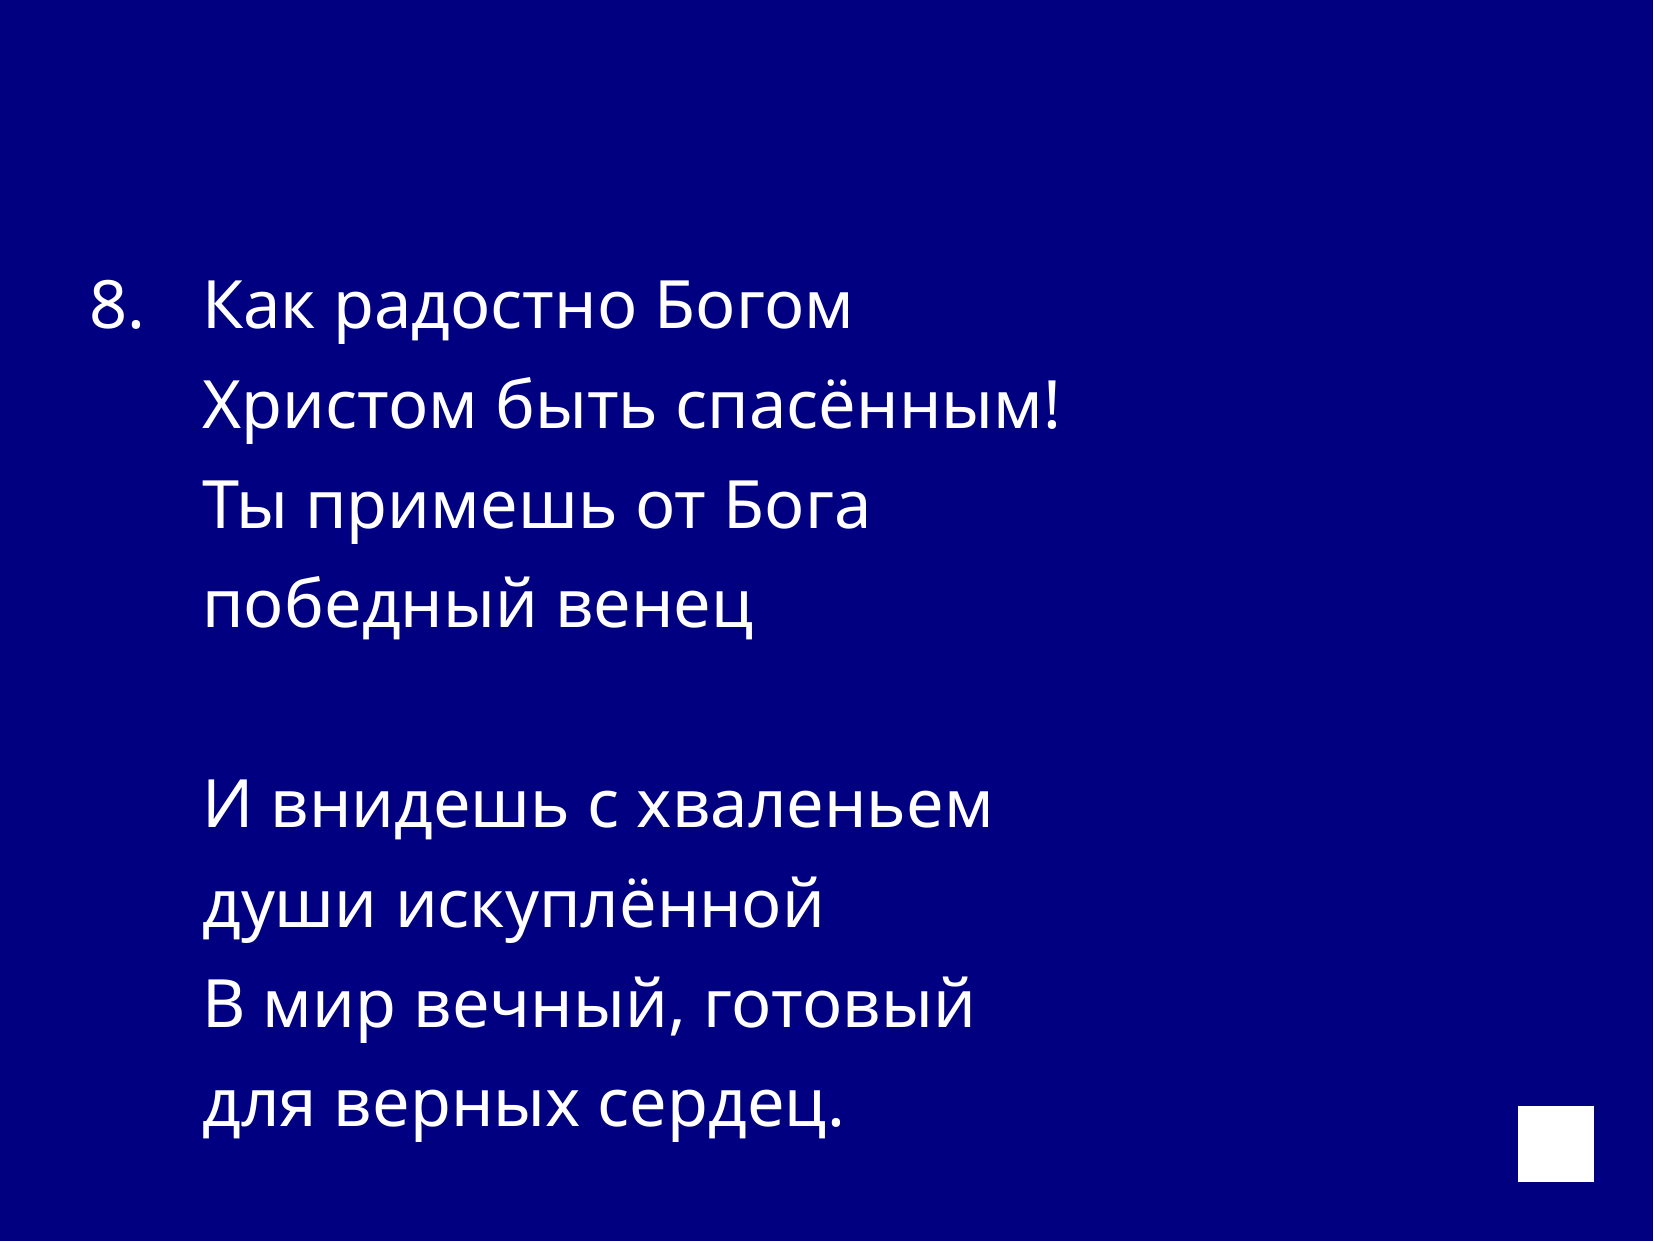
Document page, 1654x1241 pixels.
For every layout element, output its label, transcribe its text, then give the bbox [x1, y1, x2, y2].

text_box 8. Как радостно Богом Христом быть спасённым! Ты примешь от Бога победный венец И внидешь с хваленьем души искуплённой В мир вечный, готовый для верных сердец. [75, 150, 1576, 1163]
text_box [1518, 1106, 1594, 1182]
